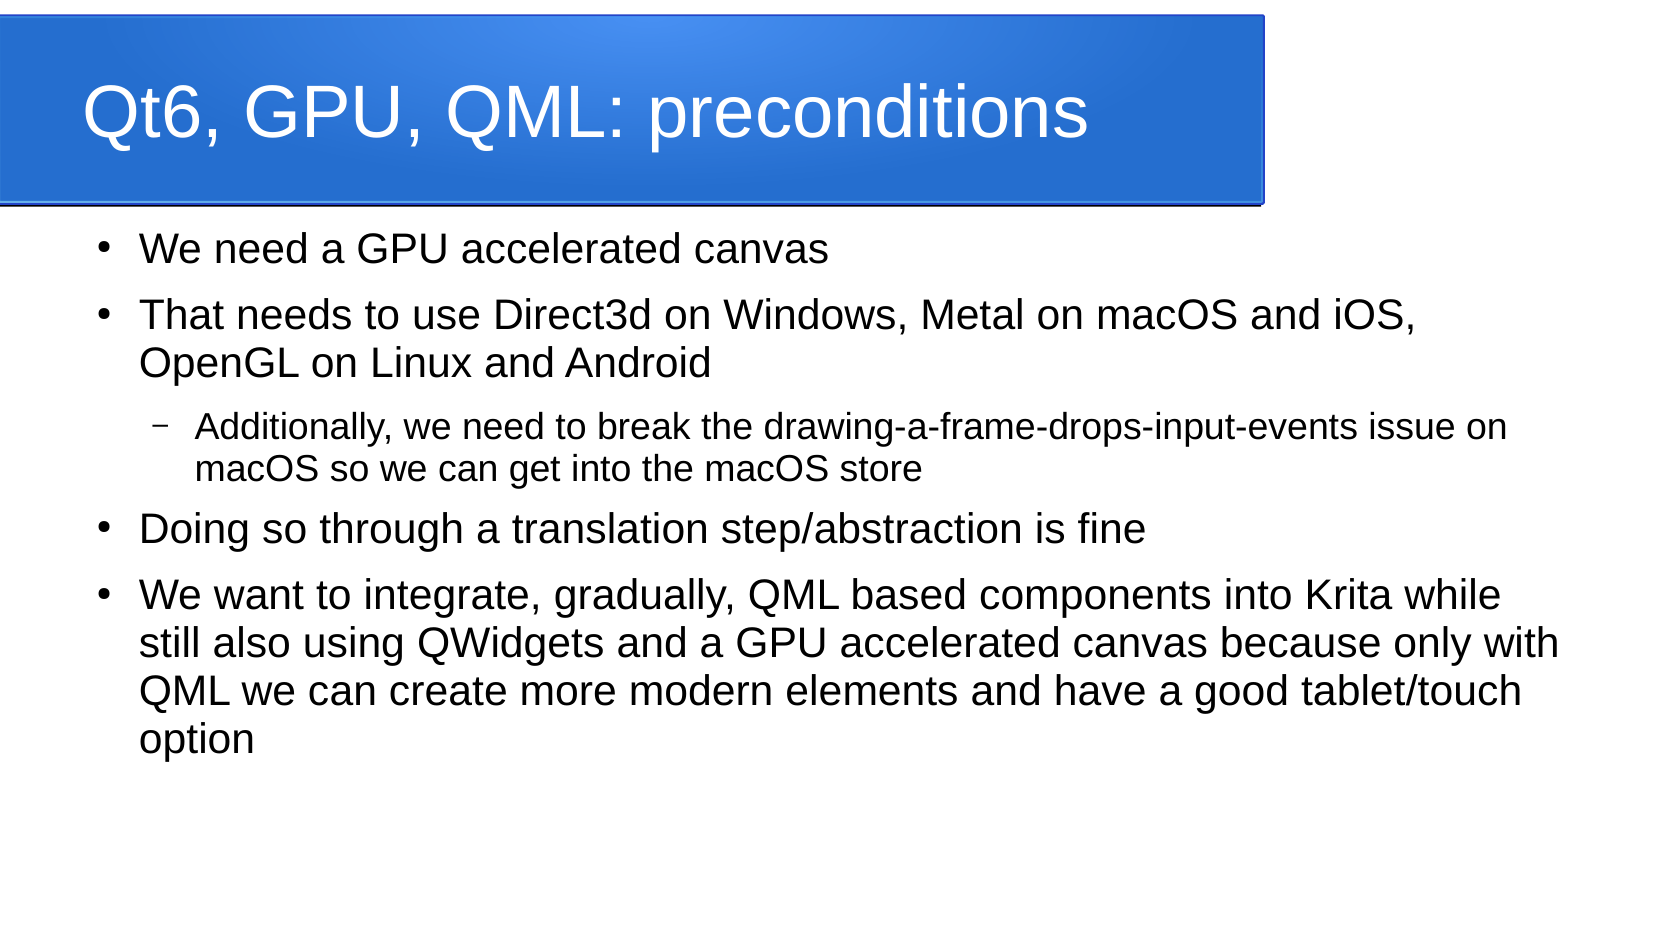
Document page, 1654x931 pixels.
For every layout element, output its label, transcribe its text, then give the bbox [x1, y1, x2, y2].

list We need a GPU accelerated canvas That needs to use Direct3d on Windows, Metal on macOS and iOS, OpenGL on Linux and Android Additionally, we need to break the drawing-a-frame-drops-input-events issue on macOS so we can get into the macOS store Doing so through a translation step/abstraction is fine We want to integrate, gradually, QML based components into Krita while still also using QWidgets and a GPU accelerated canvas because only with QML we can create more modern elements and have a good tablet/touch option [82, 224, 1571, 764]
title Qt6, GPU, QML: preconditions [82, 35, 1235, 189]
